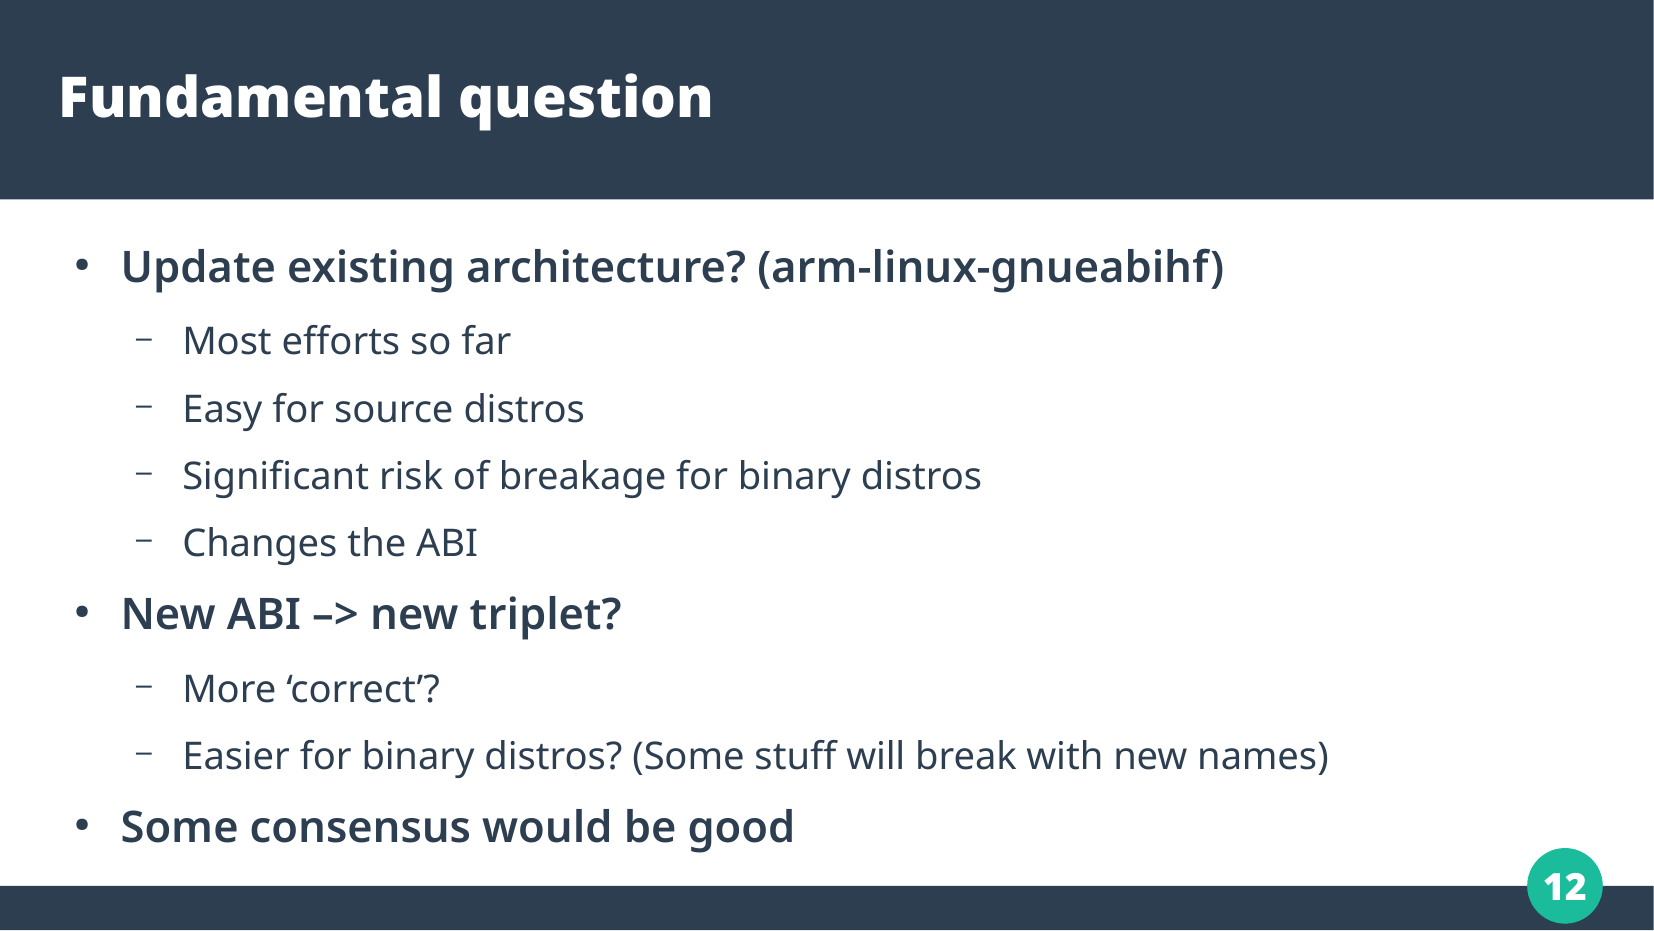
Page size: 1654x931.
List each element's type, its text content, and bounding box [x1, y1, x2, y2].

title Fundamental question [59, 37, 1595, 155]
list Update existing architecture? (arm-linux-gnueabihf) Most efforts so far Easy for source distros Significant risk of breakage for binary distros Changes the ABI New ABI –> new triplet? More ‘correct’? Easier for binary distros? (Some stuff will break with new names) Some consensus would be good [59, 236, 1595, 857]
